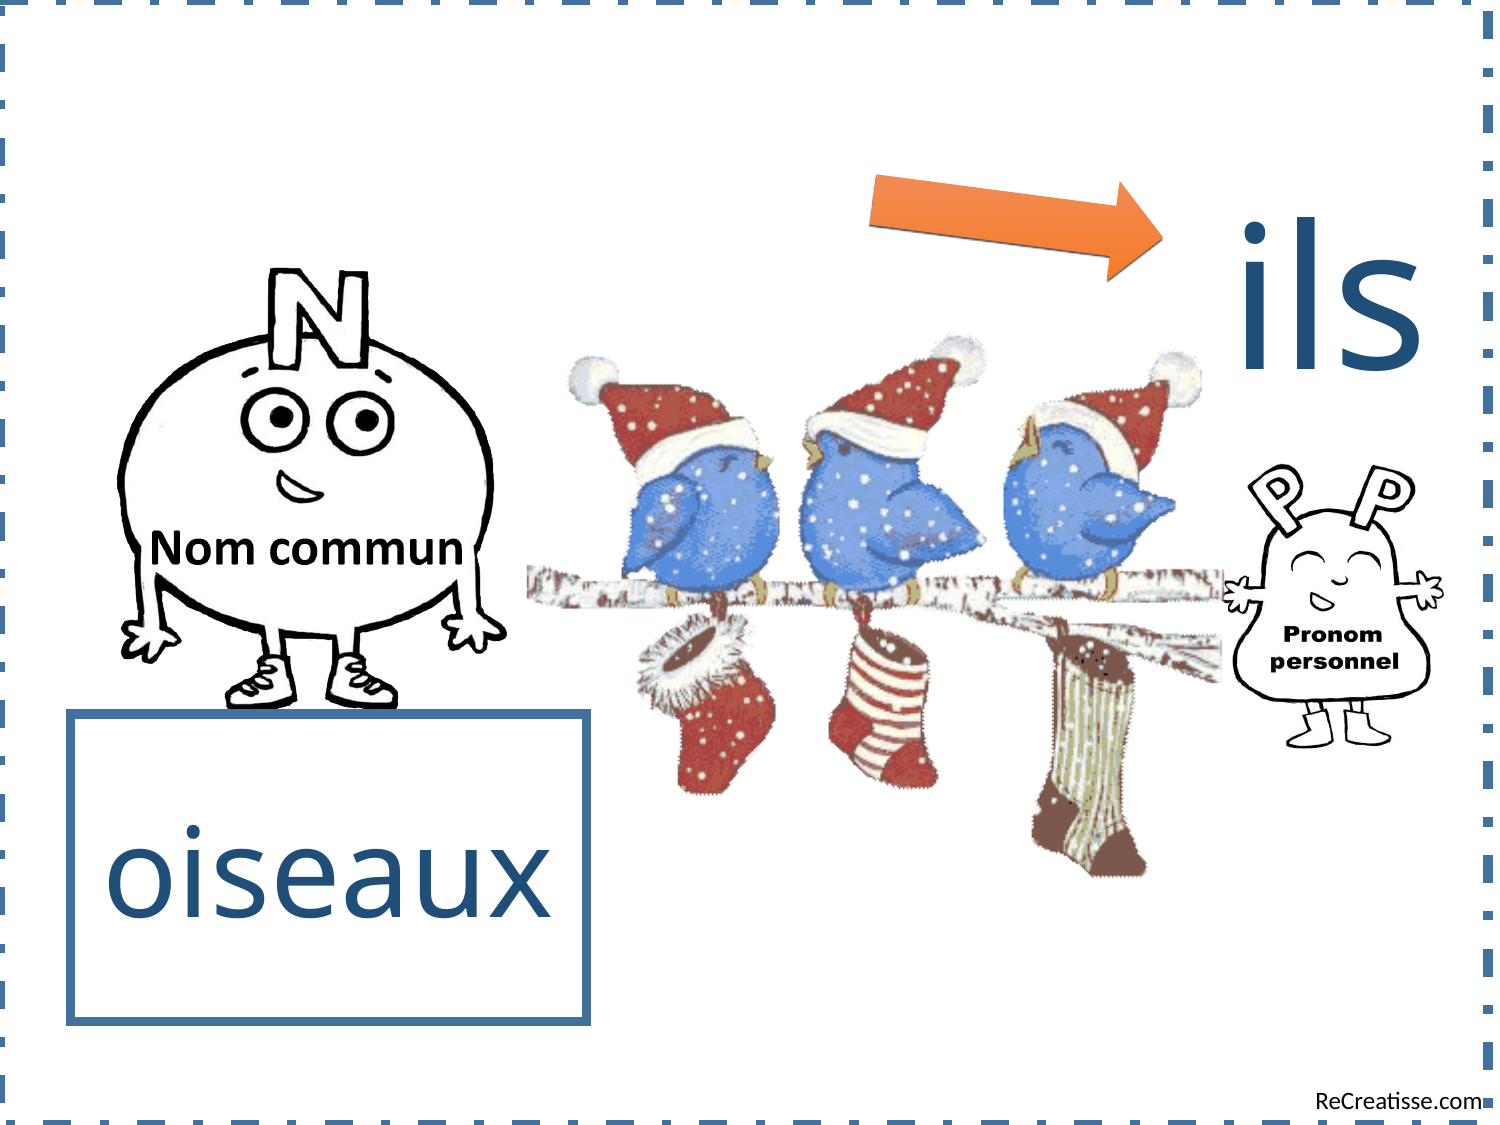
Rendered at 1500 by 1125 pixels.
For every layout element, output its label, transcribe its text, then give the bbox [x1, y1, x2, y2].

picture [94, 264, 1447, 949]
text_box oiseaux [71, 714, 586, 1021]
text_box [869, 174, 1164, 281]
text_box ReCreatisse.com [1300, 1077, 1498, 1122]
text_box ils [1197, 31, 1461, 548]
